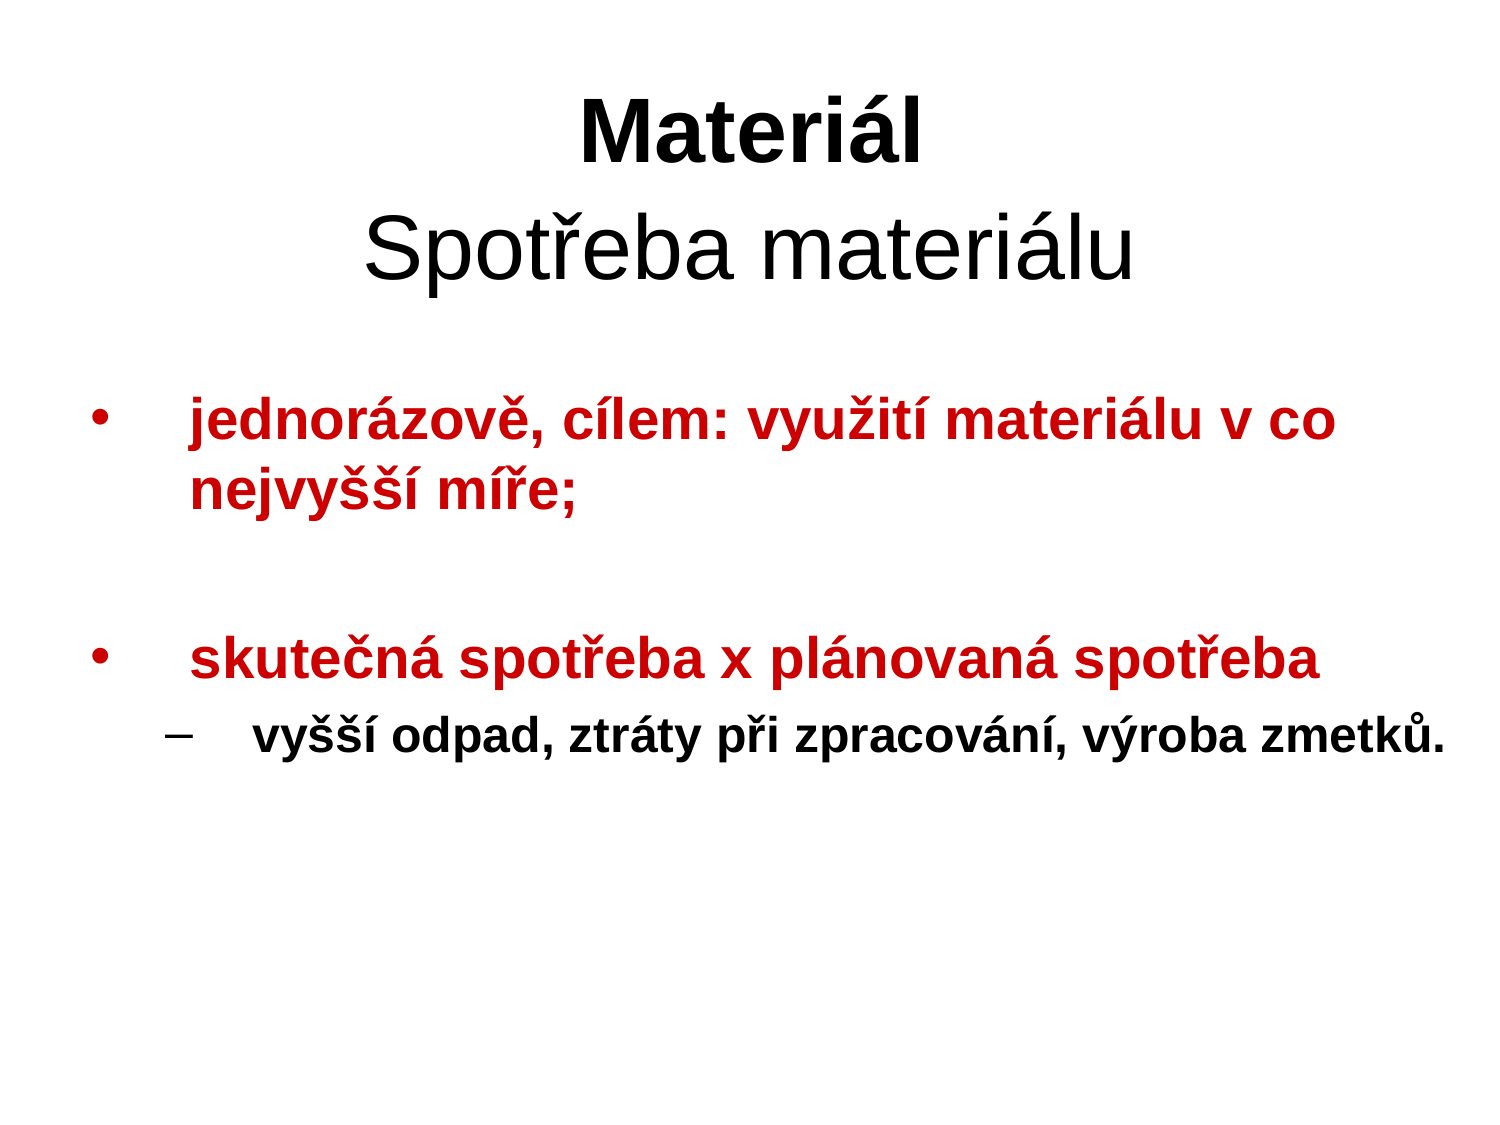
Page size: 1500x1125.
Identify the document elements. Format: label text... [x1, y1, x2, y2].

title Spotřeba materiálu [75, 148, 1426, 337]
text_box Materiál [76, 66, 1427, 185]
list jednorázově, cílem: využití materiálu v co nejvyšší míře; skutečná spotřeba x plánovaná spotřeba vyšší odpad, ztráty při zpracování, výroba zmetků. [75, 373, 1500, 847]
